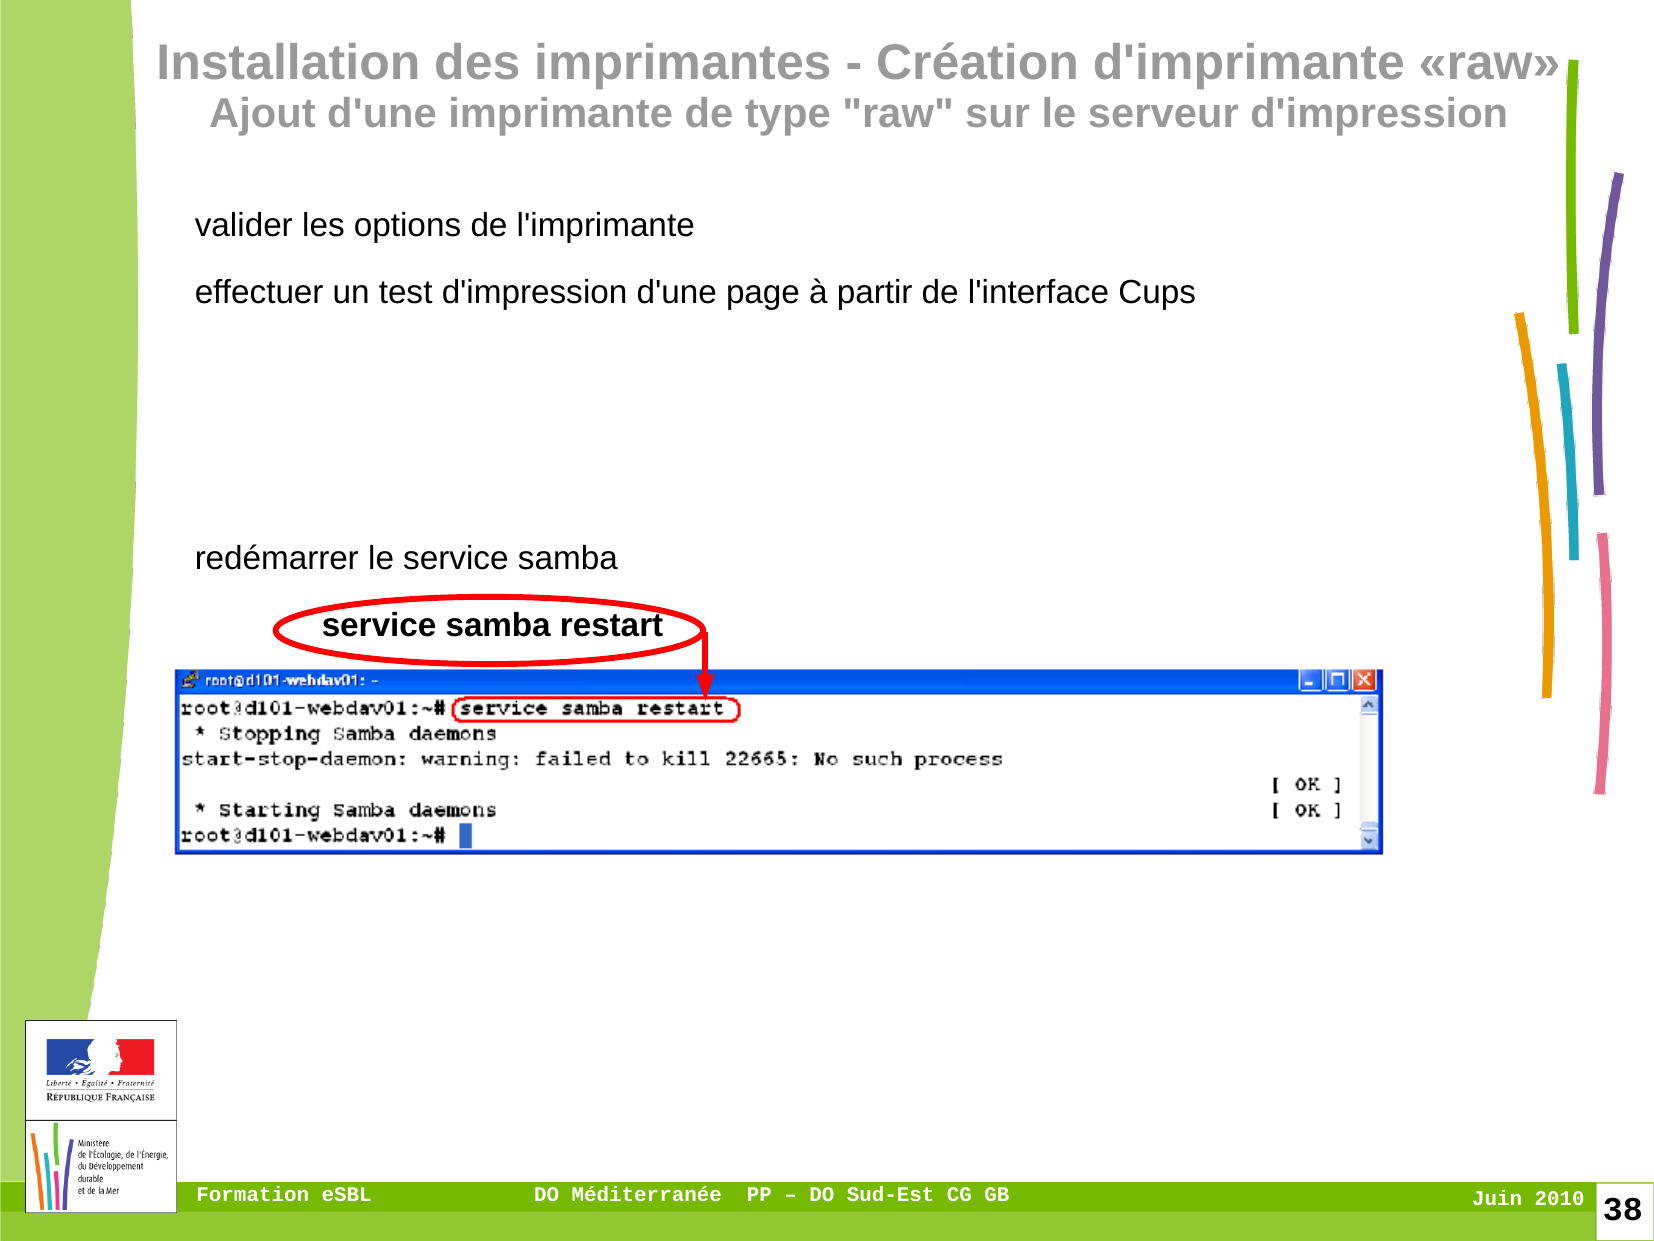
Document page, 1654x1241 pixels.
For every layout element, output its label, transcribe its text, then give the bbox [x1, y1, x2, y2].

picture [0, 0, 1654, 1241]
list valider les options de l'imprimante effectuer un test d'impression d'une page à partir de l'interface Cups redémarrer le service samba service samba restart [177, 206, 1506, 237]
